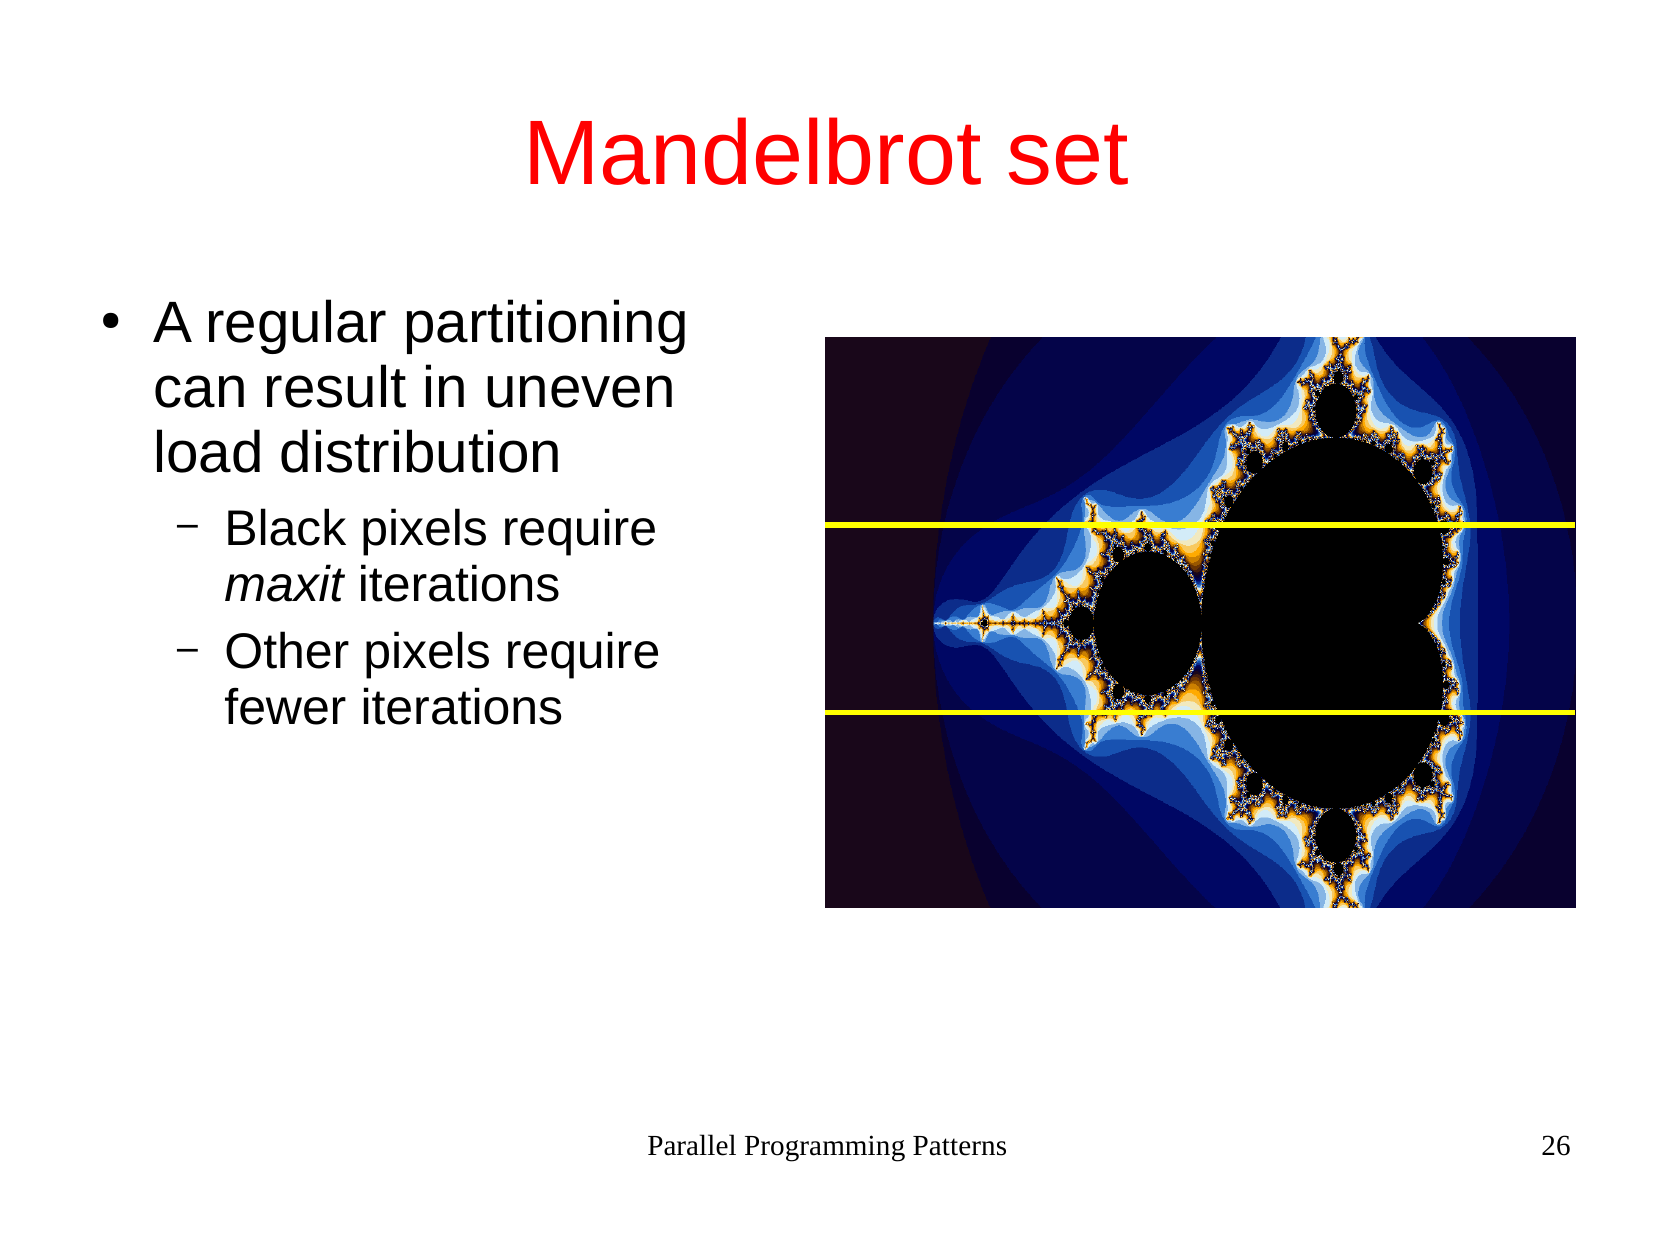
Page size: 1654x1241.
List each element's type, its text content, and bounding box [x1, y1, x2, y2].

list A regular partitioning can result in uneven load distribution Black pixels require maxit iterations Other pixels require fewer iterations [82, 290, 788, 1109]
picture [825, 337, 1576, 908]
title Mandelbrot set [82, 49, 1571, 257]
